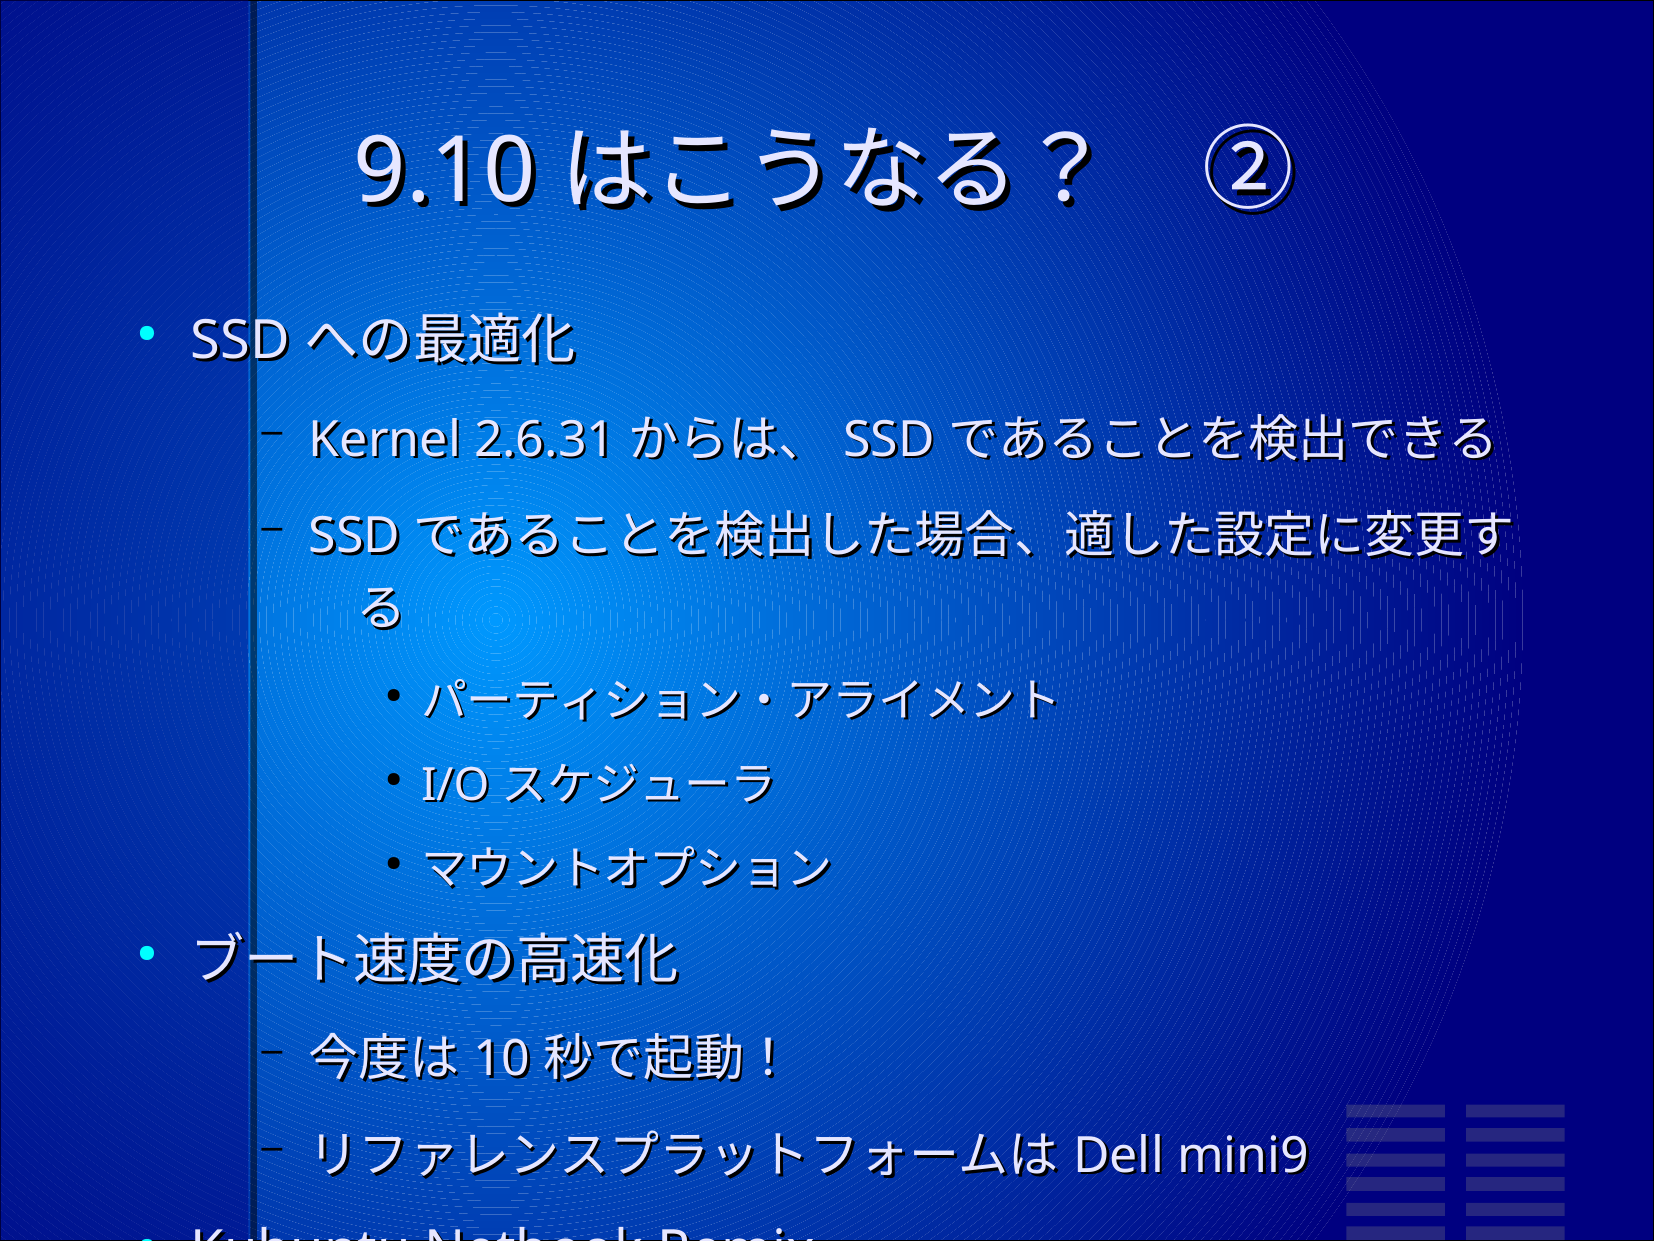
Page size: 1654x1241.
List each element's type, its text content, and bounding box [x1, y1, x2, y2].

list SSDへの最適化 Kernel 2.6.31からは、SSDであることを検出できる SSDであることを検出した場合、適した設定に変更する パーティション・アライメント I/Oスケジューラ マウントオプション ブート速度の高速化 今度は10秒で起動！ リファレンスプラットフォームはDell mini9 Kubuntu Netbook Remix Plasma-MIDというランチャーを搭載するらしい [119, 295, 1533, 1164]
title 9.10はこうなる？ ② [118, 58, 1531, 266]
